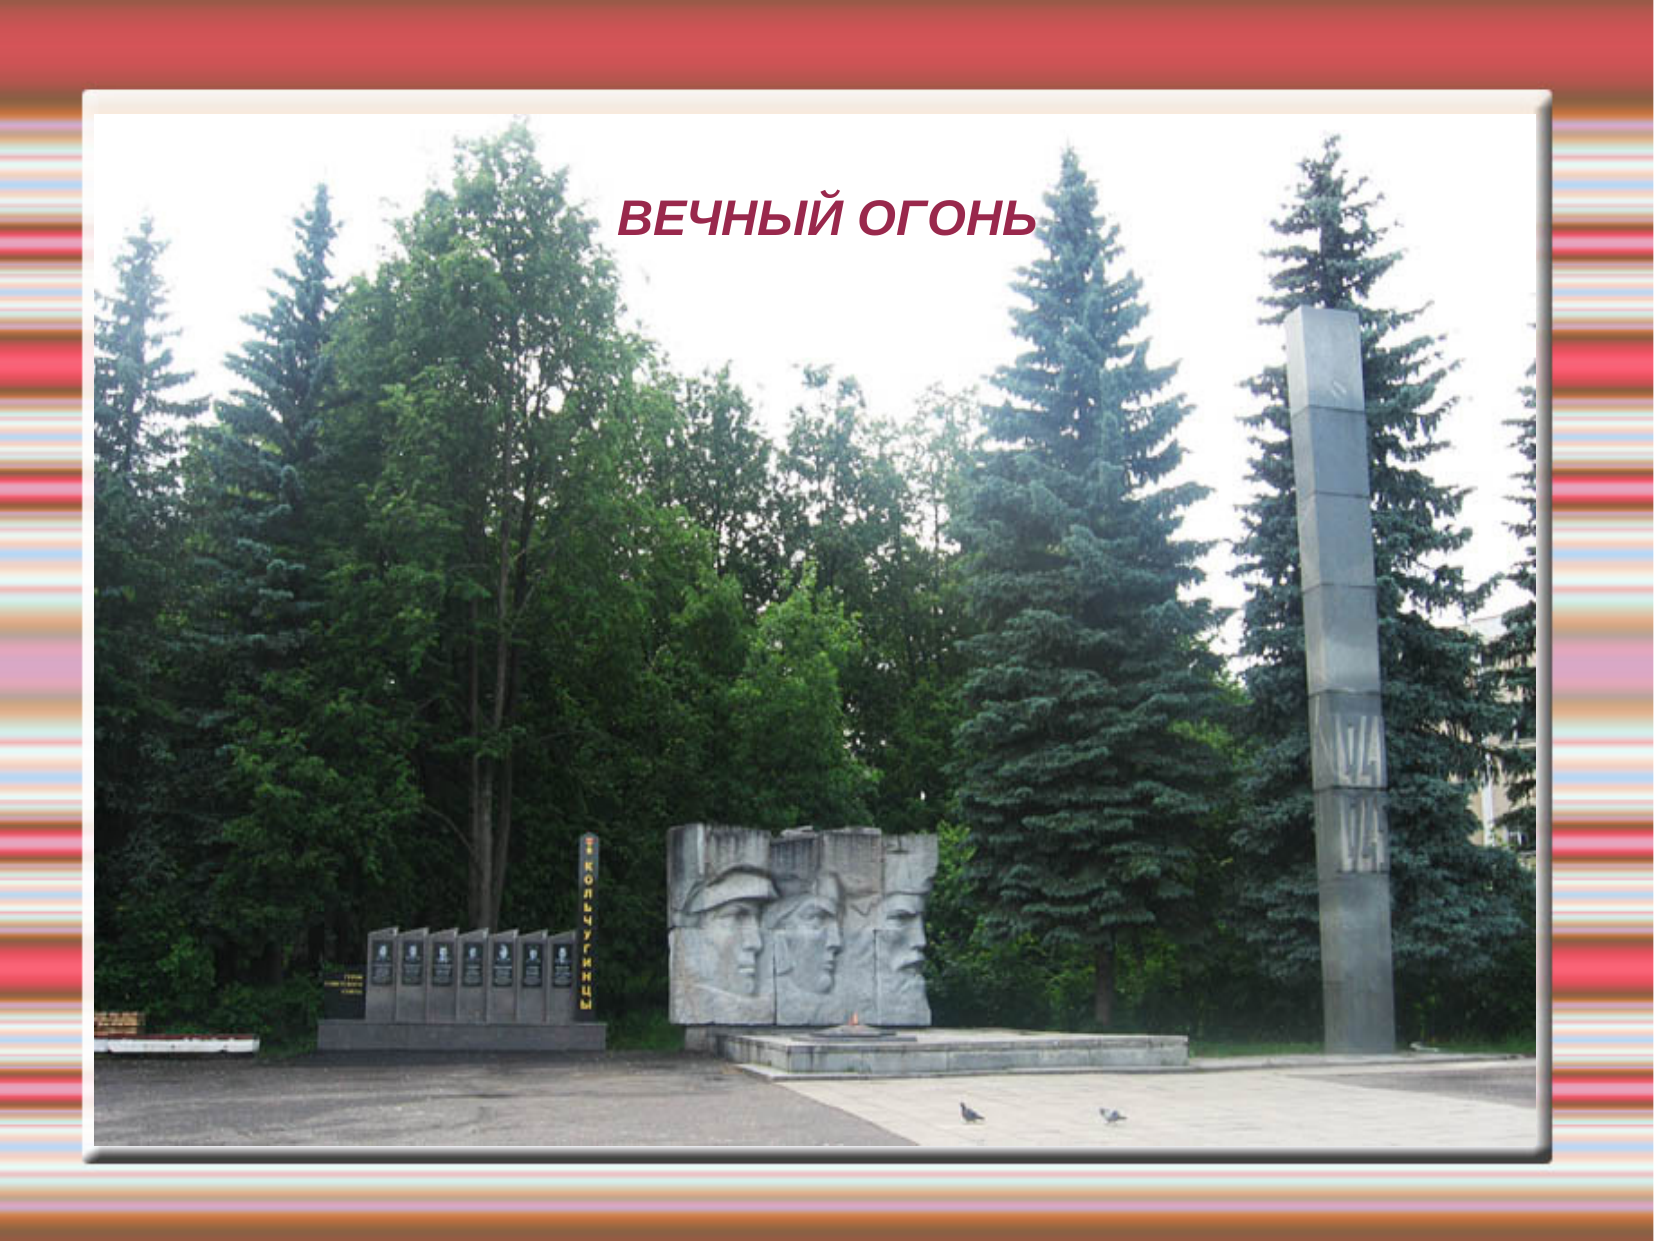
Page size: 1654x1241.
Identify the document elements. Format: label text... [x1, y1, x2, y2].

title ВЕЧНЫЙ ОГОНЬ [121, 114, 1534, 322]
picture [0, 0, 1654, 1241]
